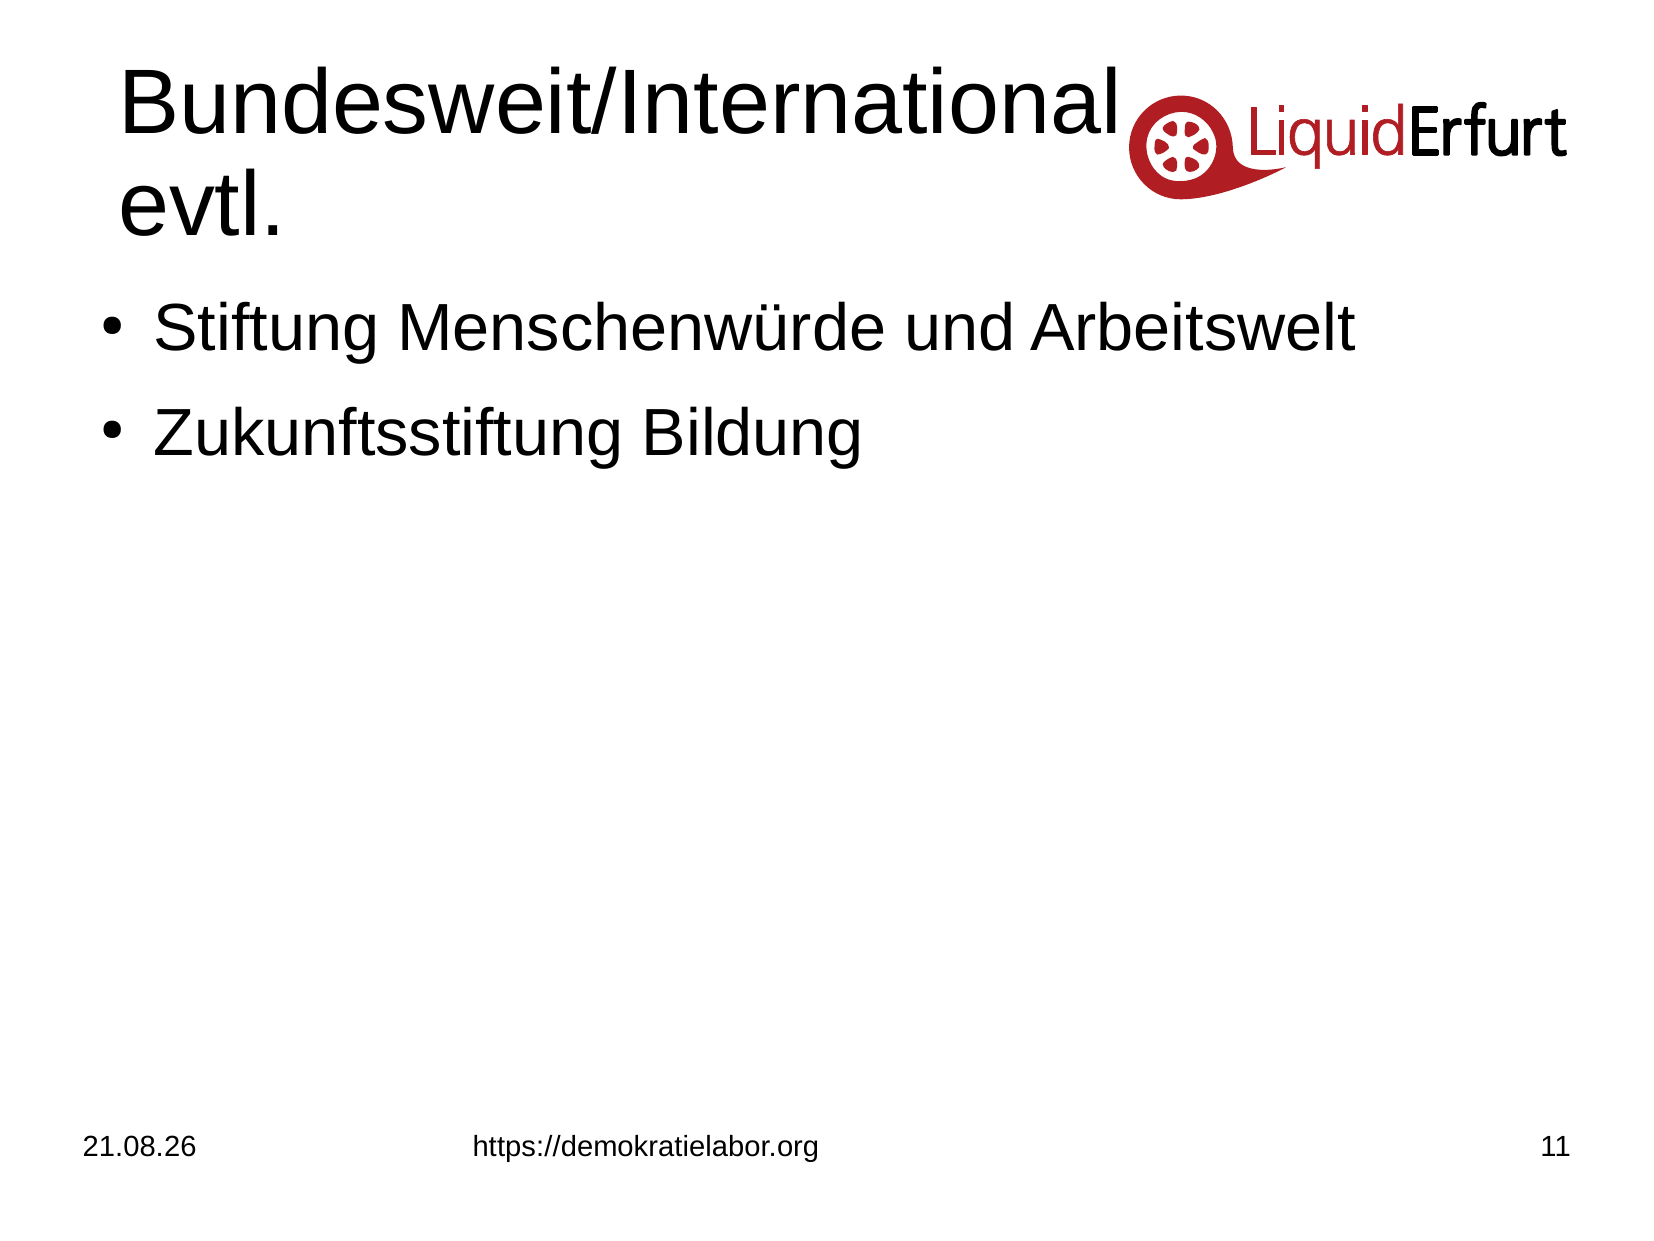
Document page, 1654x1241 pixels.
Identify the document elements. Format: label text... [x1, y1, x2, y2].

list Stiftung Menschenwürde und Arbeitswelt Zukunftsstiftung Bildung [82, 290, 1571, 1010]
title Bundesweit/International evtl. [82, 49, 1571, 257]
